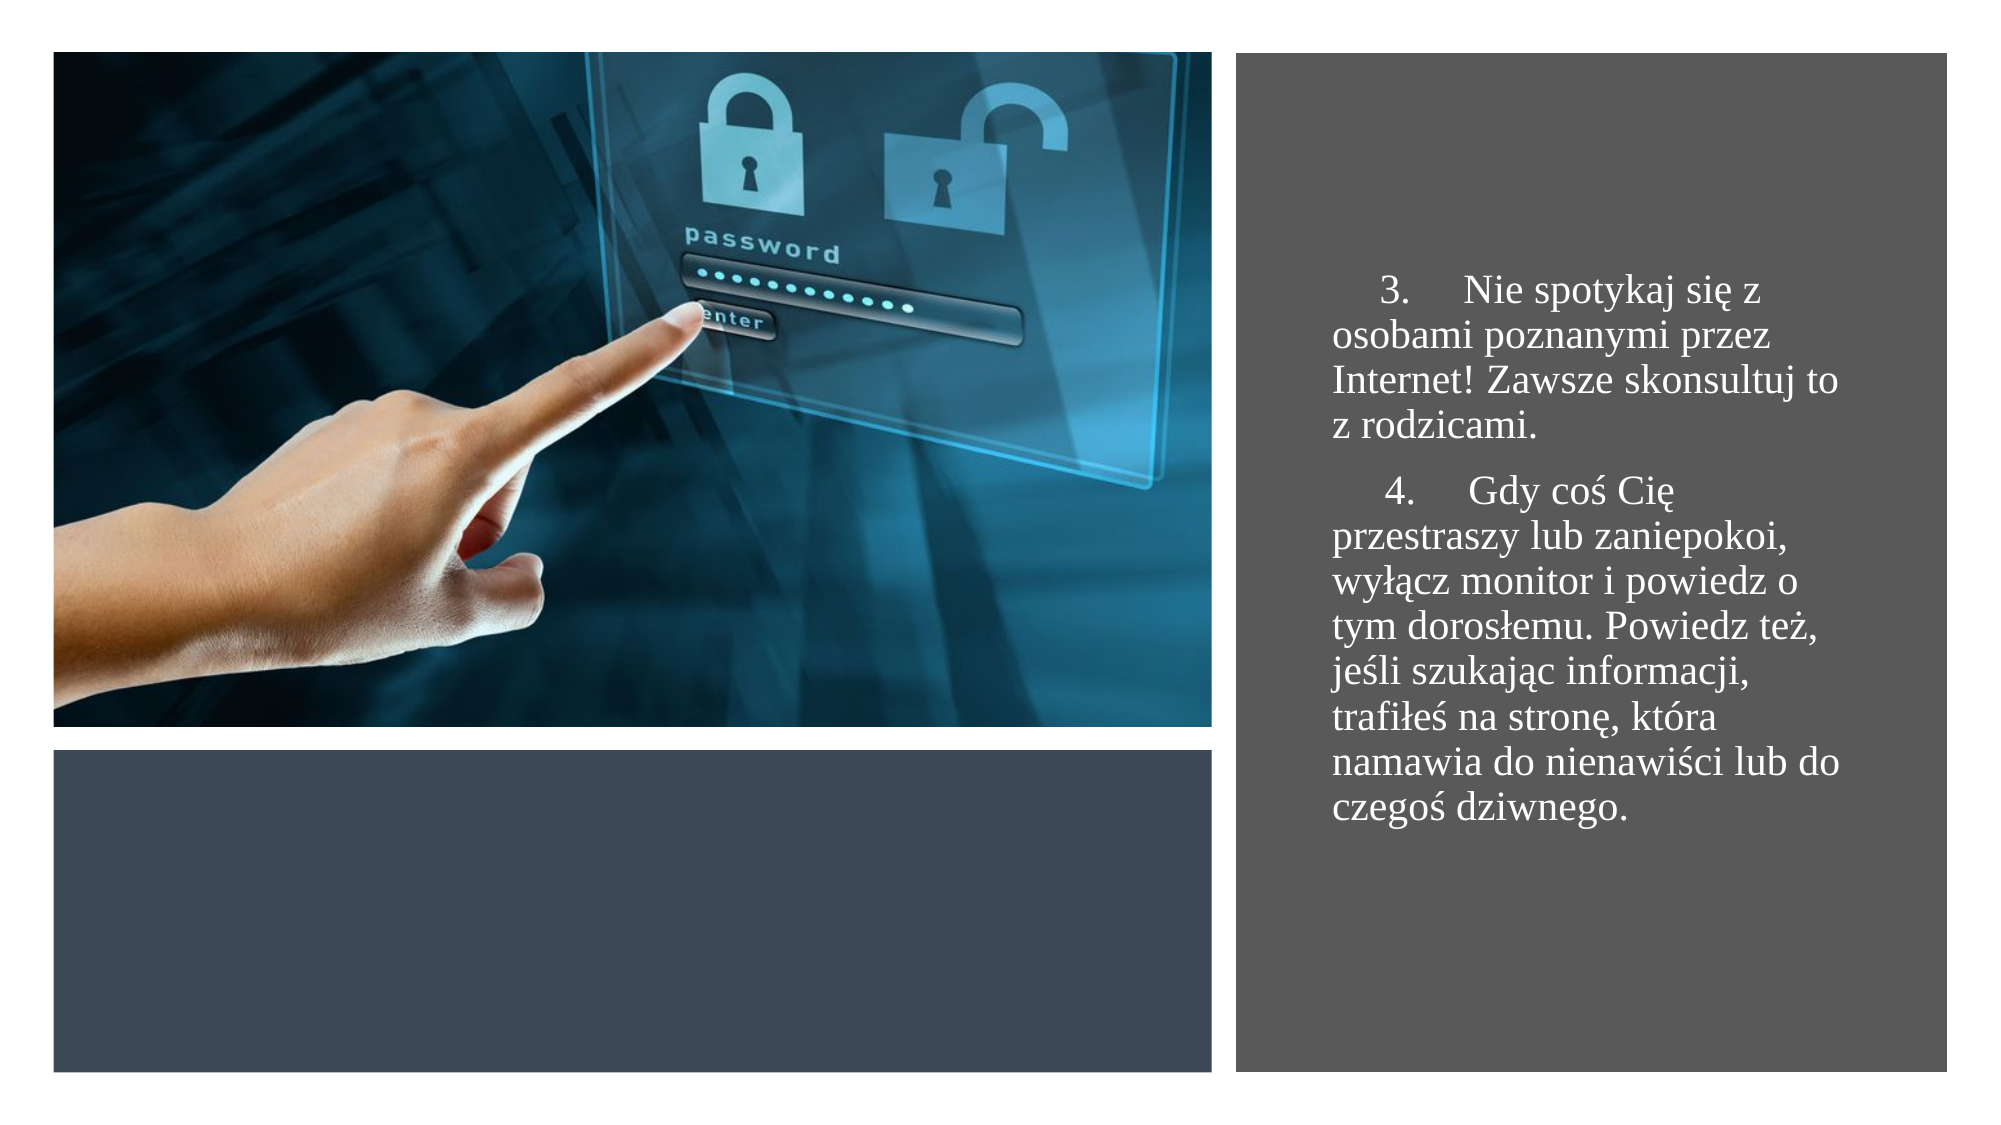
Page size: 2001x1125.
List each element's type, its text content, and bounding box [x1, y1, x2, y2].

list 3. Nie spotykaj się z osobami poznanymi przez Internet! Zawsze skonsultuj to z rodzicami. 4. Gdy coś Cię przestraszy lub zaniepokoi, wyłącz monitor i powiedz o tym dorosłemu. Powiedz też, jeśli szukając informacji, trafiłeś na stronę, która namawia do nienawiści lub do czegoś dziwnego. [1317, 150, 1879, 947]
text_box [1236, 53, 1947, 1072]
text_box [54, 750, 1212, 1072]
picture [53, 52, 1212, 727]
